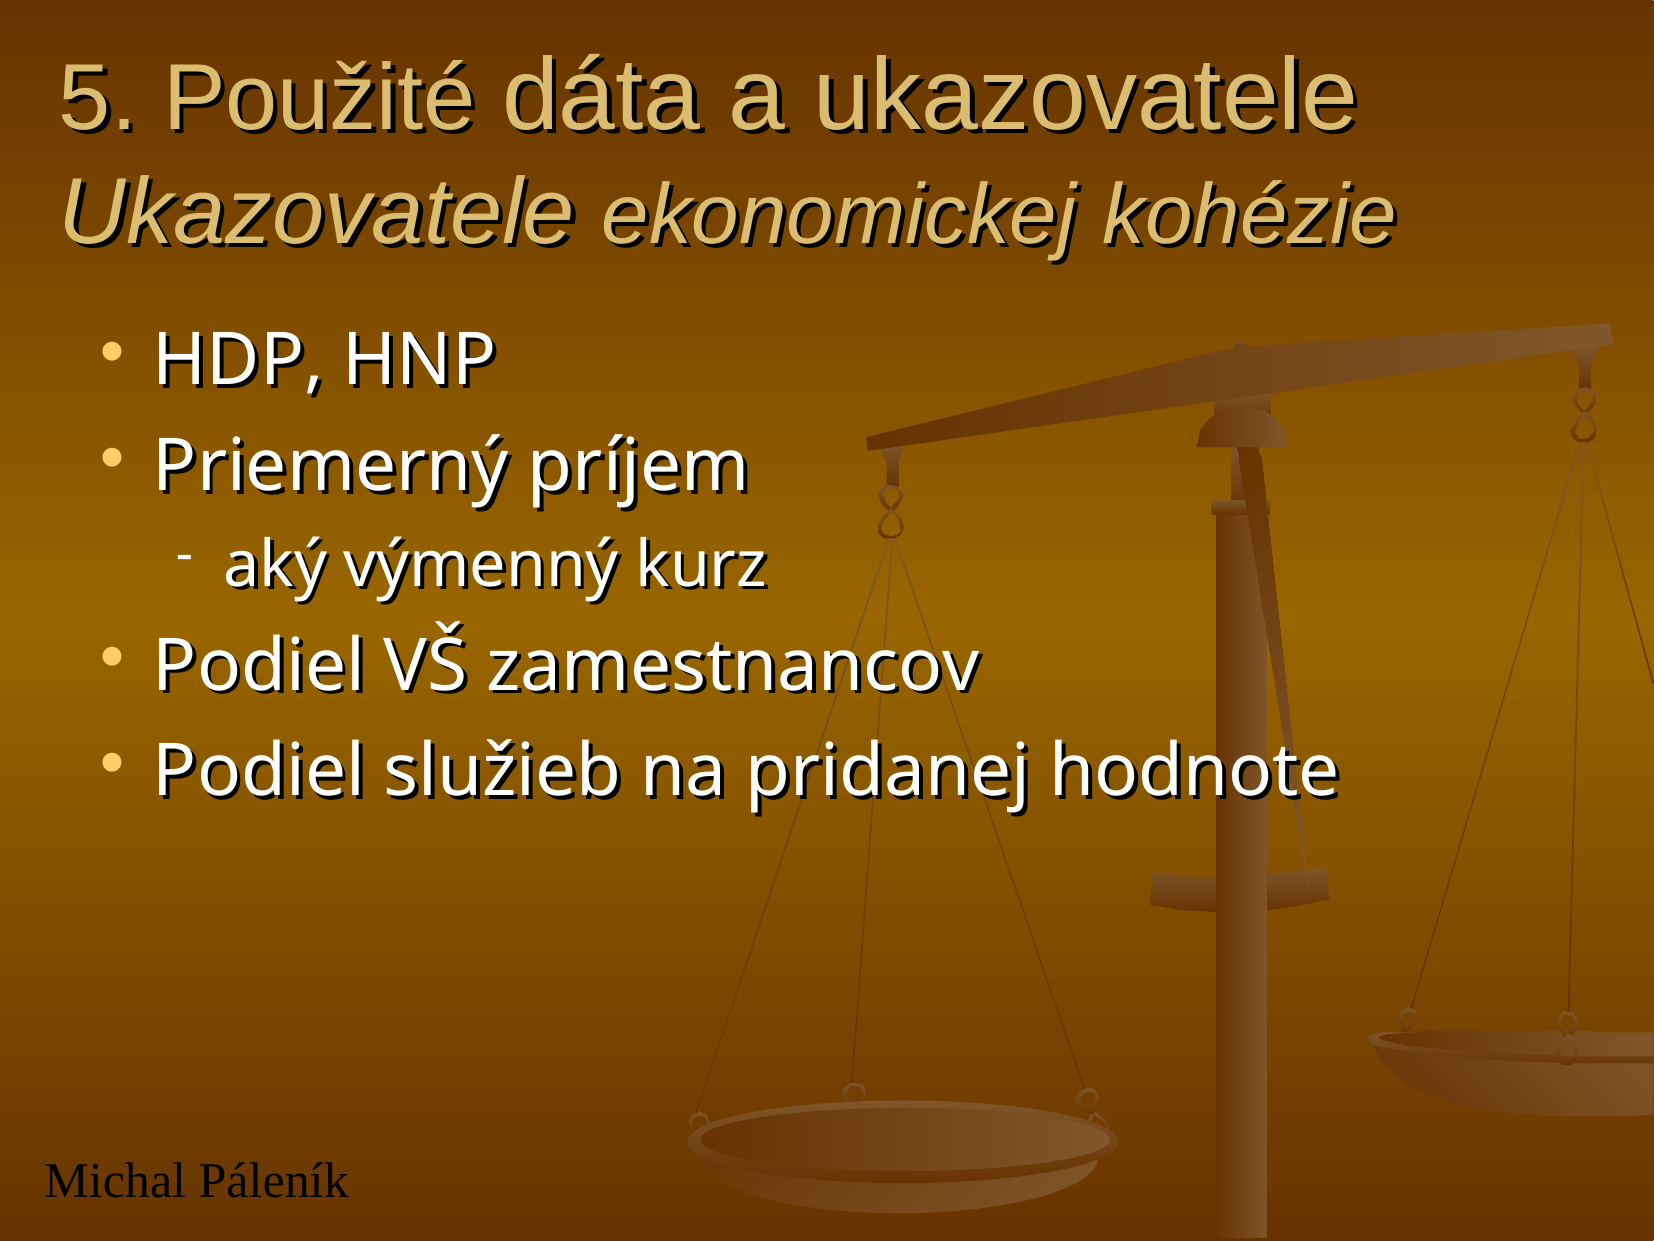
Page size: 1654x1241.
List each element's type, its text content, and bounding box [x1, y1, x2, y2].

list HDP, HNP Priemerný príjem aký výmenný kurz Podiel VŠ zamestnancov Podiel služieb na pridanej hodnote [82, 289, 1572, 1095]
title 5. Použité dáta a ukazovatele Ukazovatele ekonomickej kohézie [59, 4, 1565, 262]
